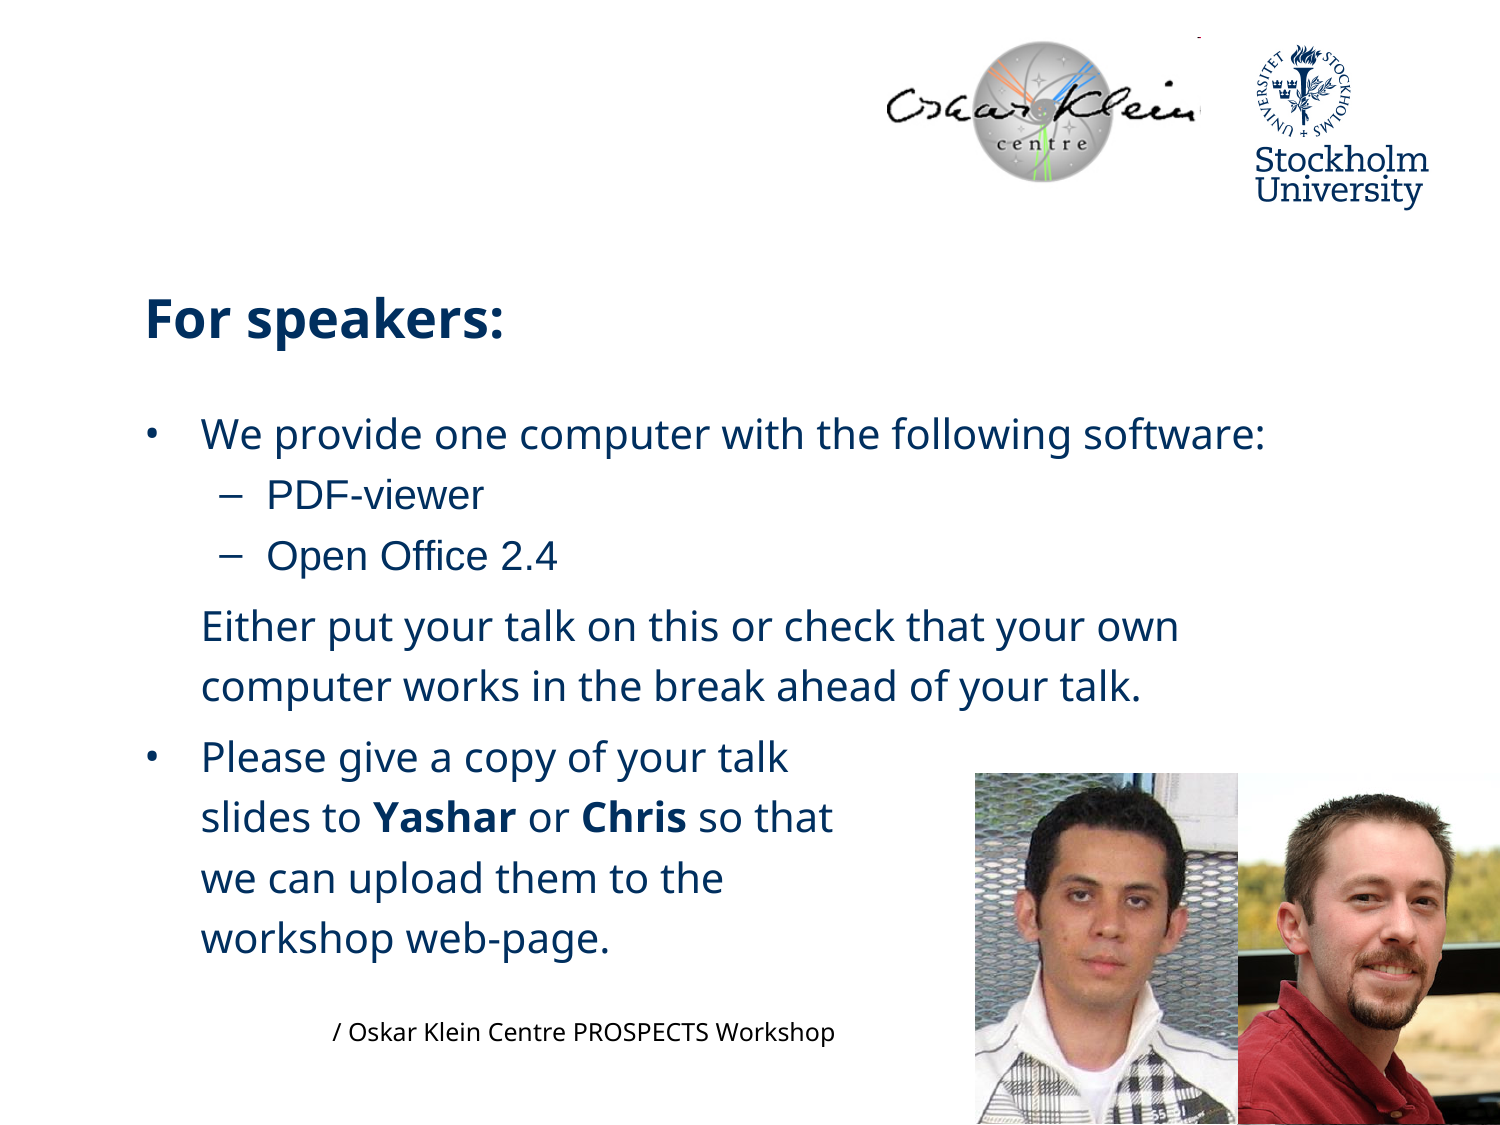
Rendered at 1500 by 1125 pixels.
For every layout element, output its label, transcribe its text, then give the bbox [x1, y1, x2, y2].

title For speakers: [129, 274, 1254, 389]
picture [975, 773, 1500, 1125]
picture [1255, 44, 1445, 211]
picture [887, 37, 1201, 189]
list We provide one computer with the following software: PDF-viewer Open Office 2.4 Either put your talk on this or check that your own computer works in the break ahead of your talk. Please give a copy of your talk slides to Yashar or Chris so that we can upload them to the workshop web-page. [129, 389, 1388, 1041]
